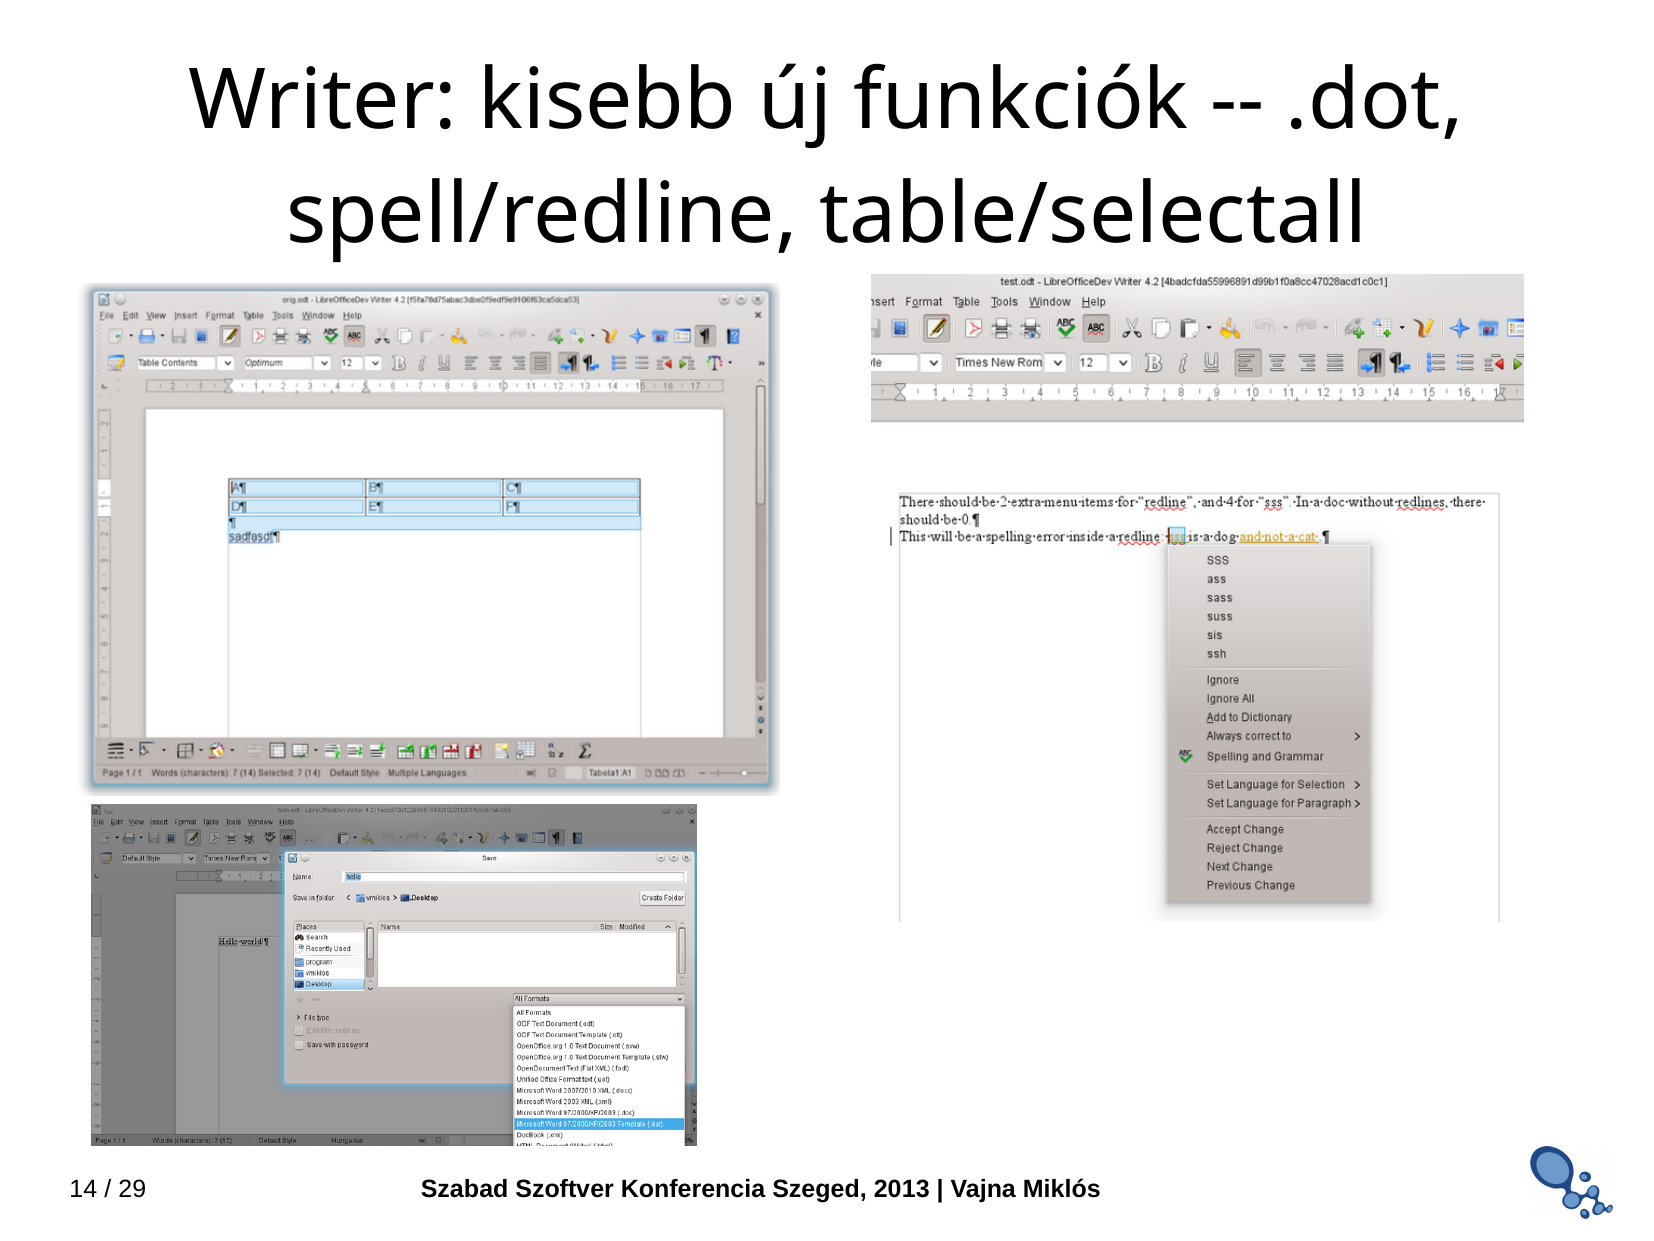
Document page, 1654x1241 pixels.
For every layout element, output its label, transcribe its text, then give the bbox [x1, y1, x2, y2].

picture [871, 274, 1524, 922]
picture [91, 804, 697, 1146]
picture [1530, 1146, 1613, 1219]
picture [76, 283, 780, 797]
title Writer: kisebb új funkciók -- .dot, spell/redline, table/selectall [82, 47, 1571, 259]
